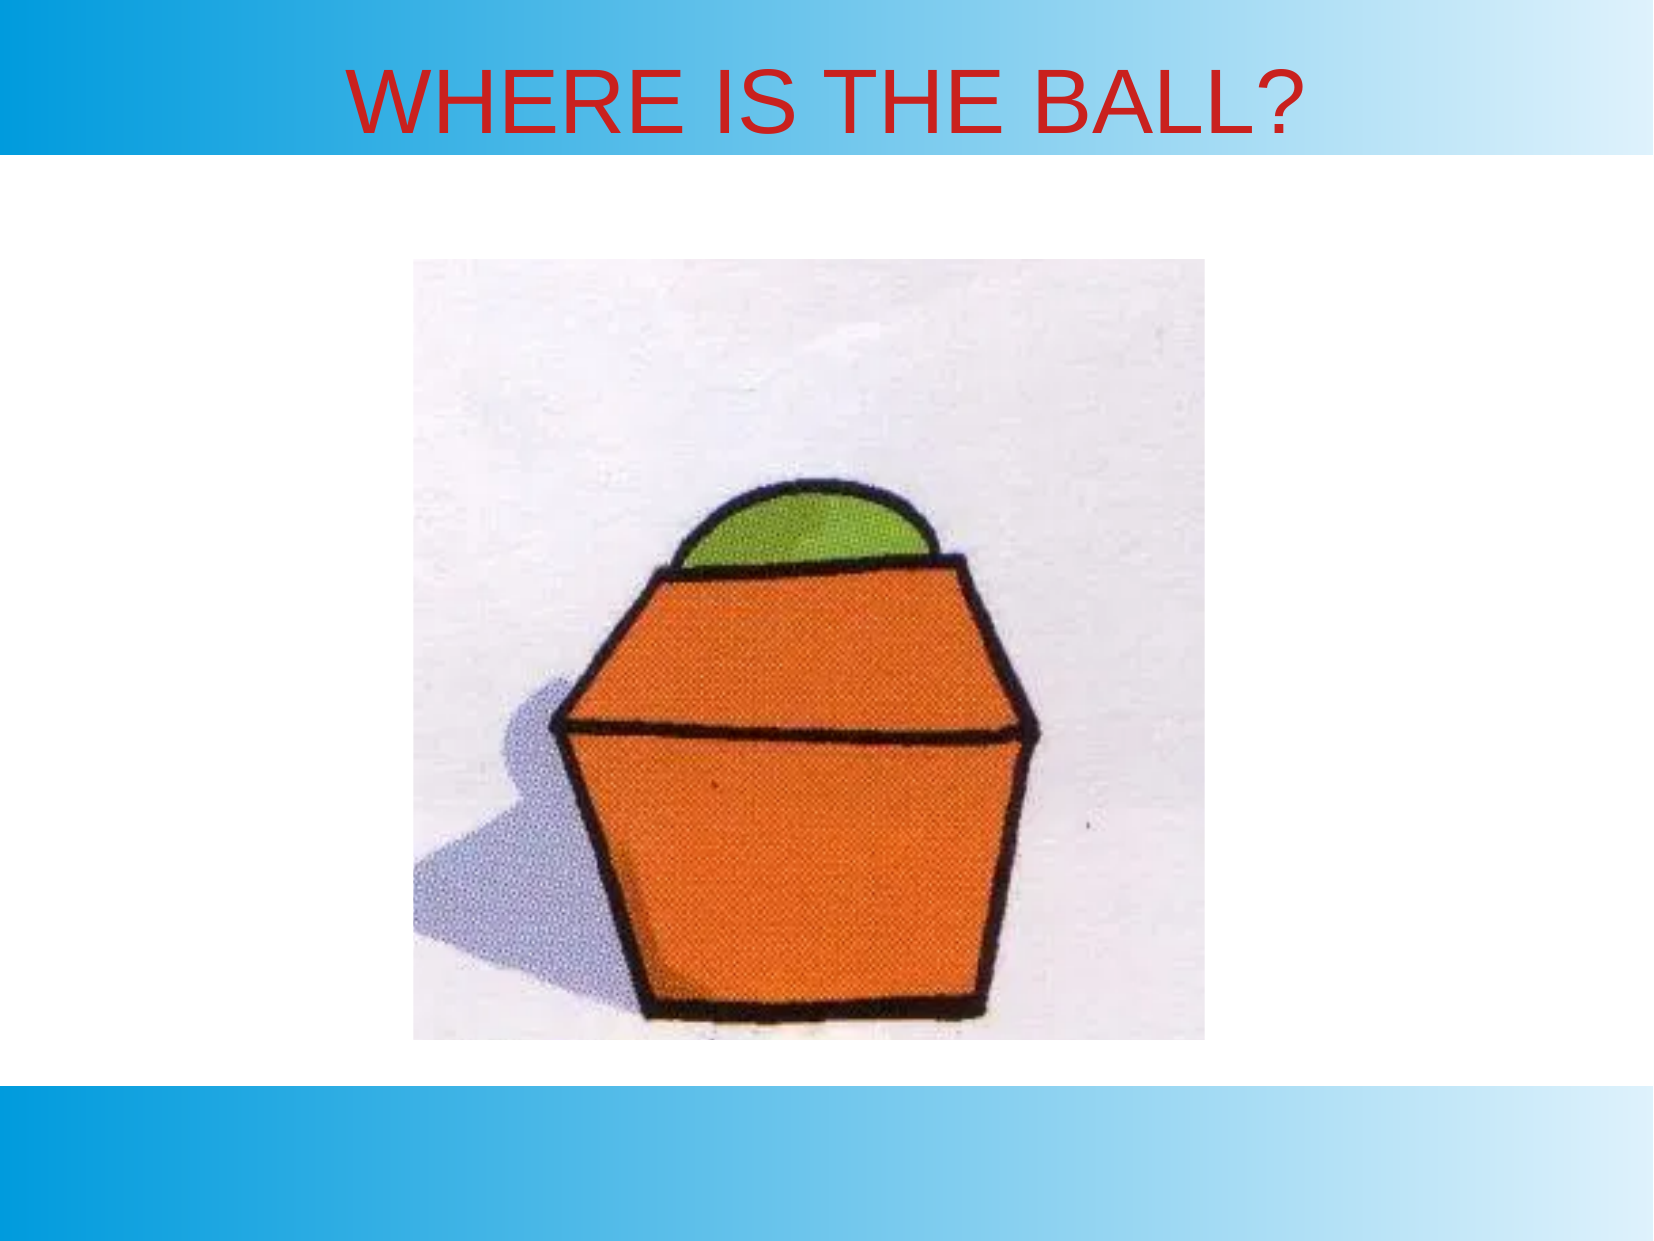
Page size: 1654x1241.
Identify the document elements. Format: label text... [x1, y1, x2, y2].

title WHERE IS THE BALL? [82, 49, 1571, 155]
picture [413, 259, 1205, 1040]
